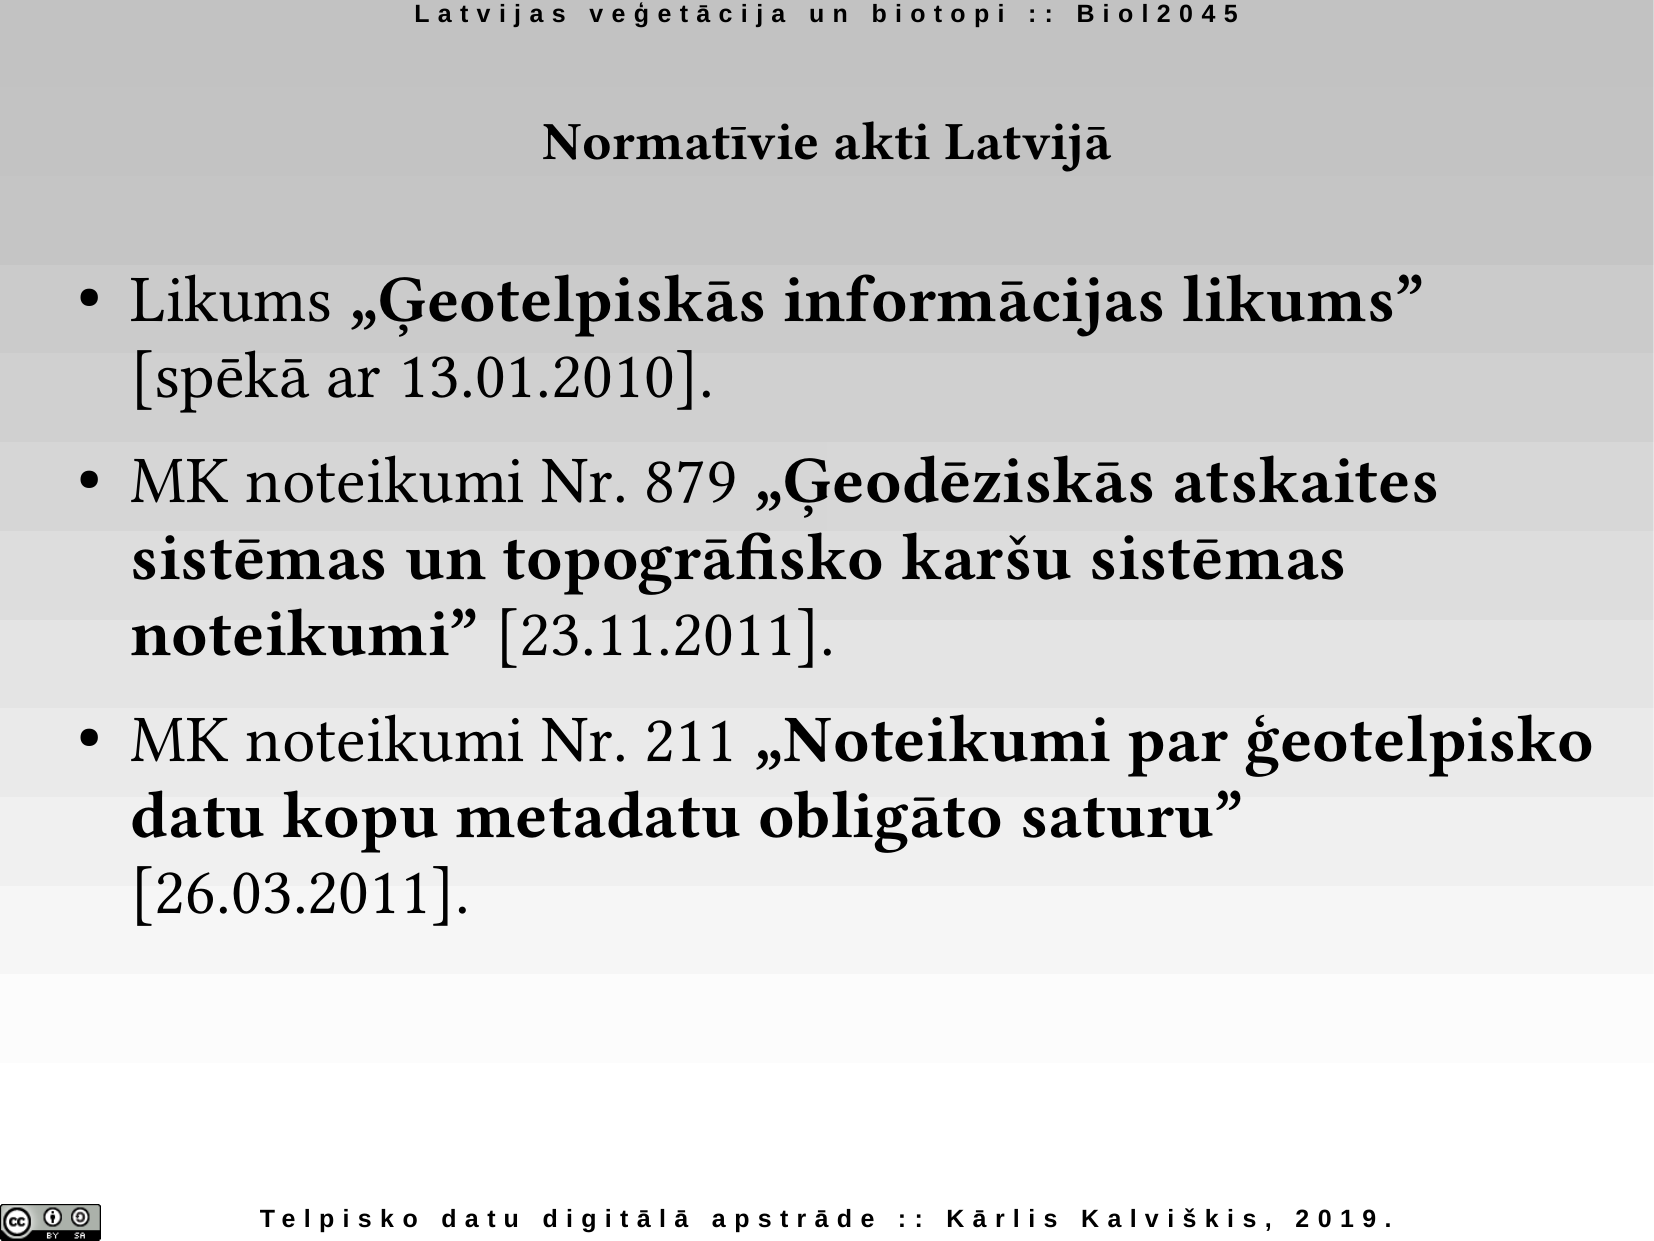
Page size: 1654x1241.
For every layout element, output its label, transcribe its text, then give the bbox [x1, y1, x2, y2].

list Likums „Ģeotelpiskās informācijas likums” [spēkā ar 13.01.2010]. MK noteikumi Nr. 879 „Ģeodēziskās atskaites sistēmas un topogrāfisko karšu sistēmas noteikumi” [23.11.2011]. MK noteikumi Nr. 211 „Noteikumi par ģeotelpisko datu kopu metadatu obligāto saturu” [26.03.2011]. [59, 261, 1596, 981]
title Normatīvie akti Latvijā [59, 37, 1596, 246]
picture [0, 0, 1654, 1241]
